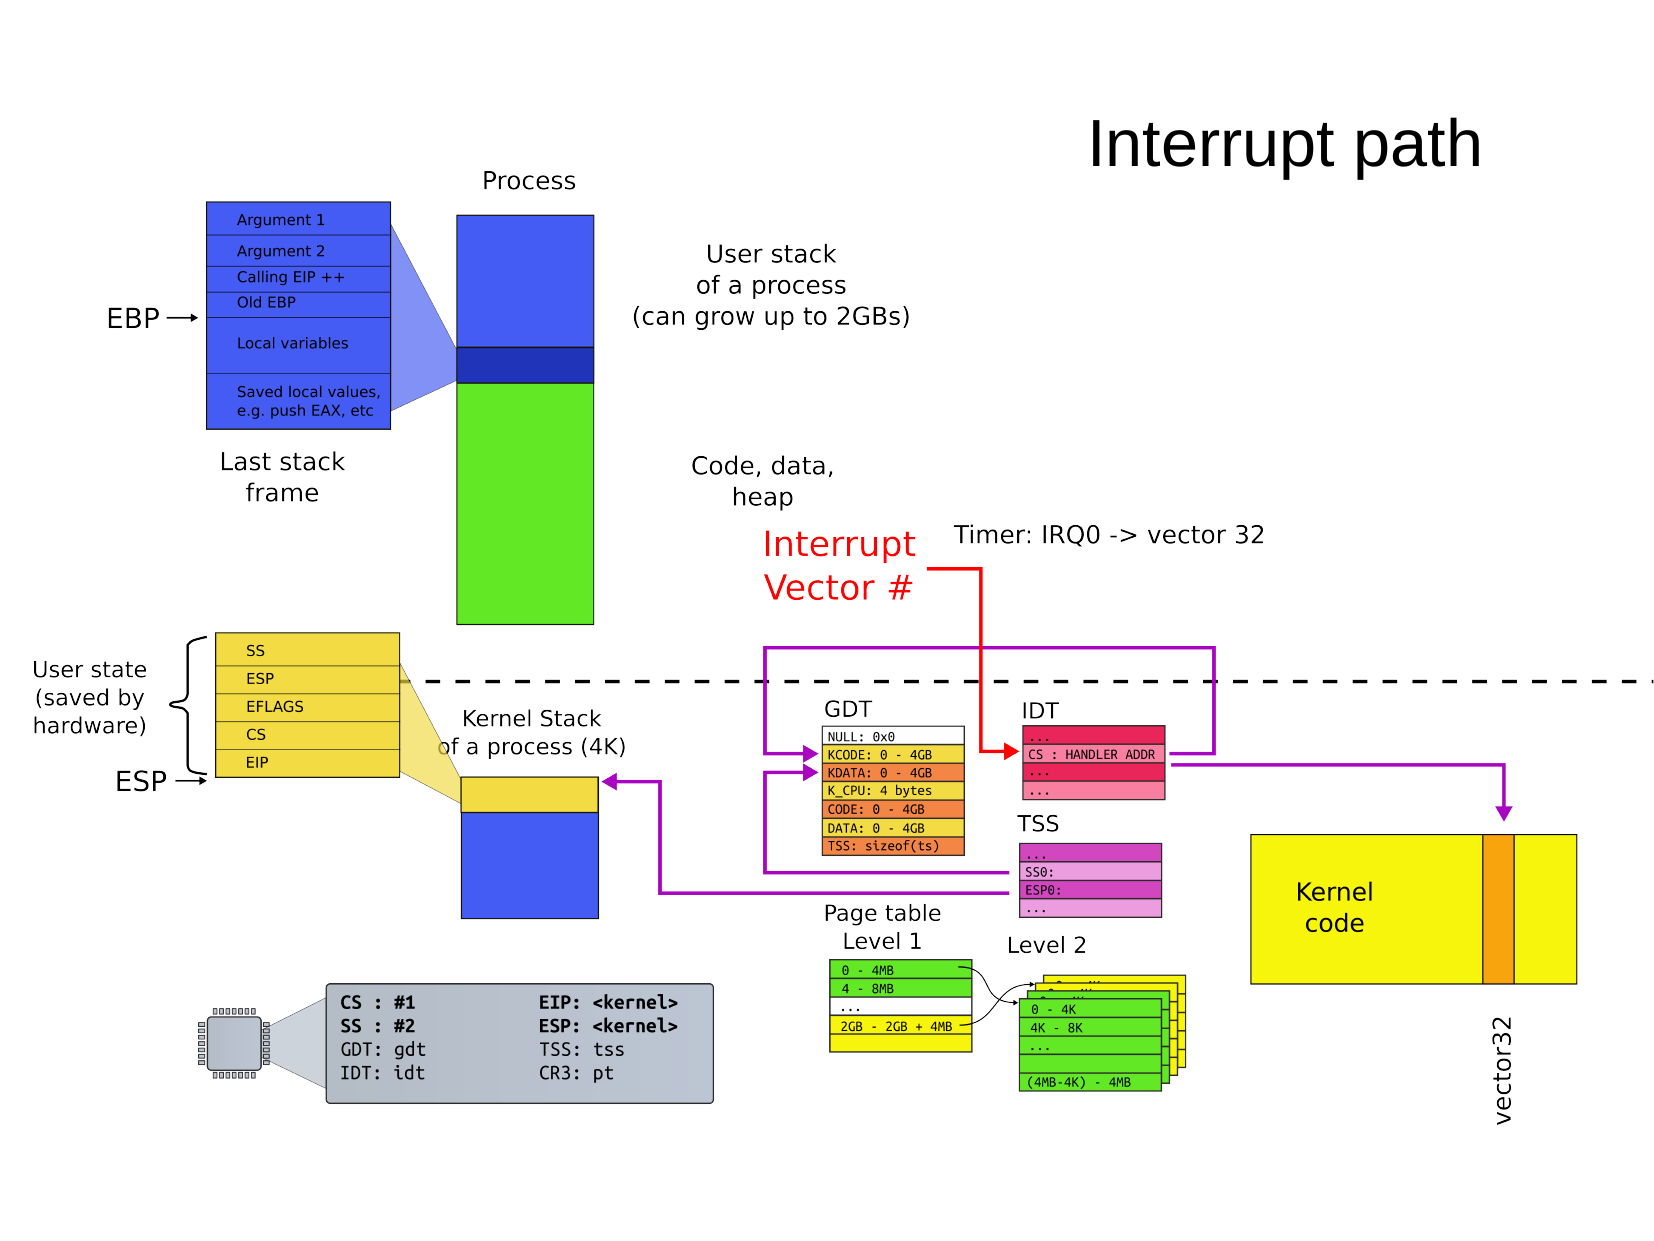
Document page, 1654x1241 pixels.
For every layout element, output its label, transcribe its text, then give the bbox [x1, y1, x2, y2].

picture [34, 171, 1654, 1126]
list Interrupt path [1087, 105, 1576, 171]
